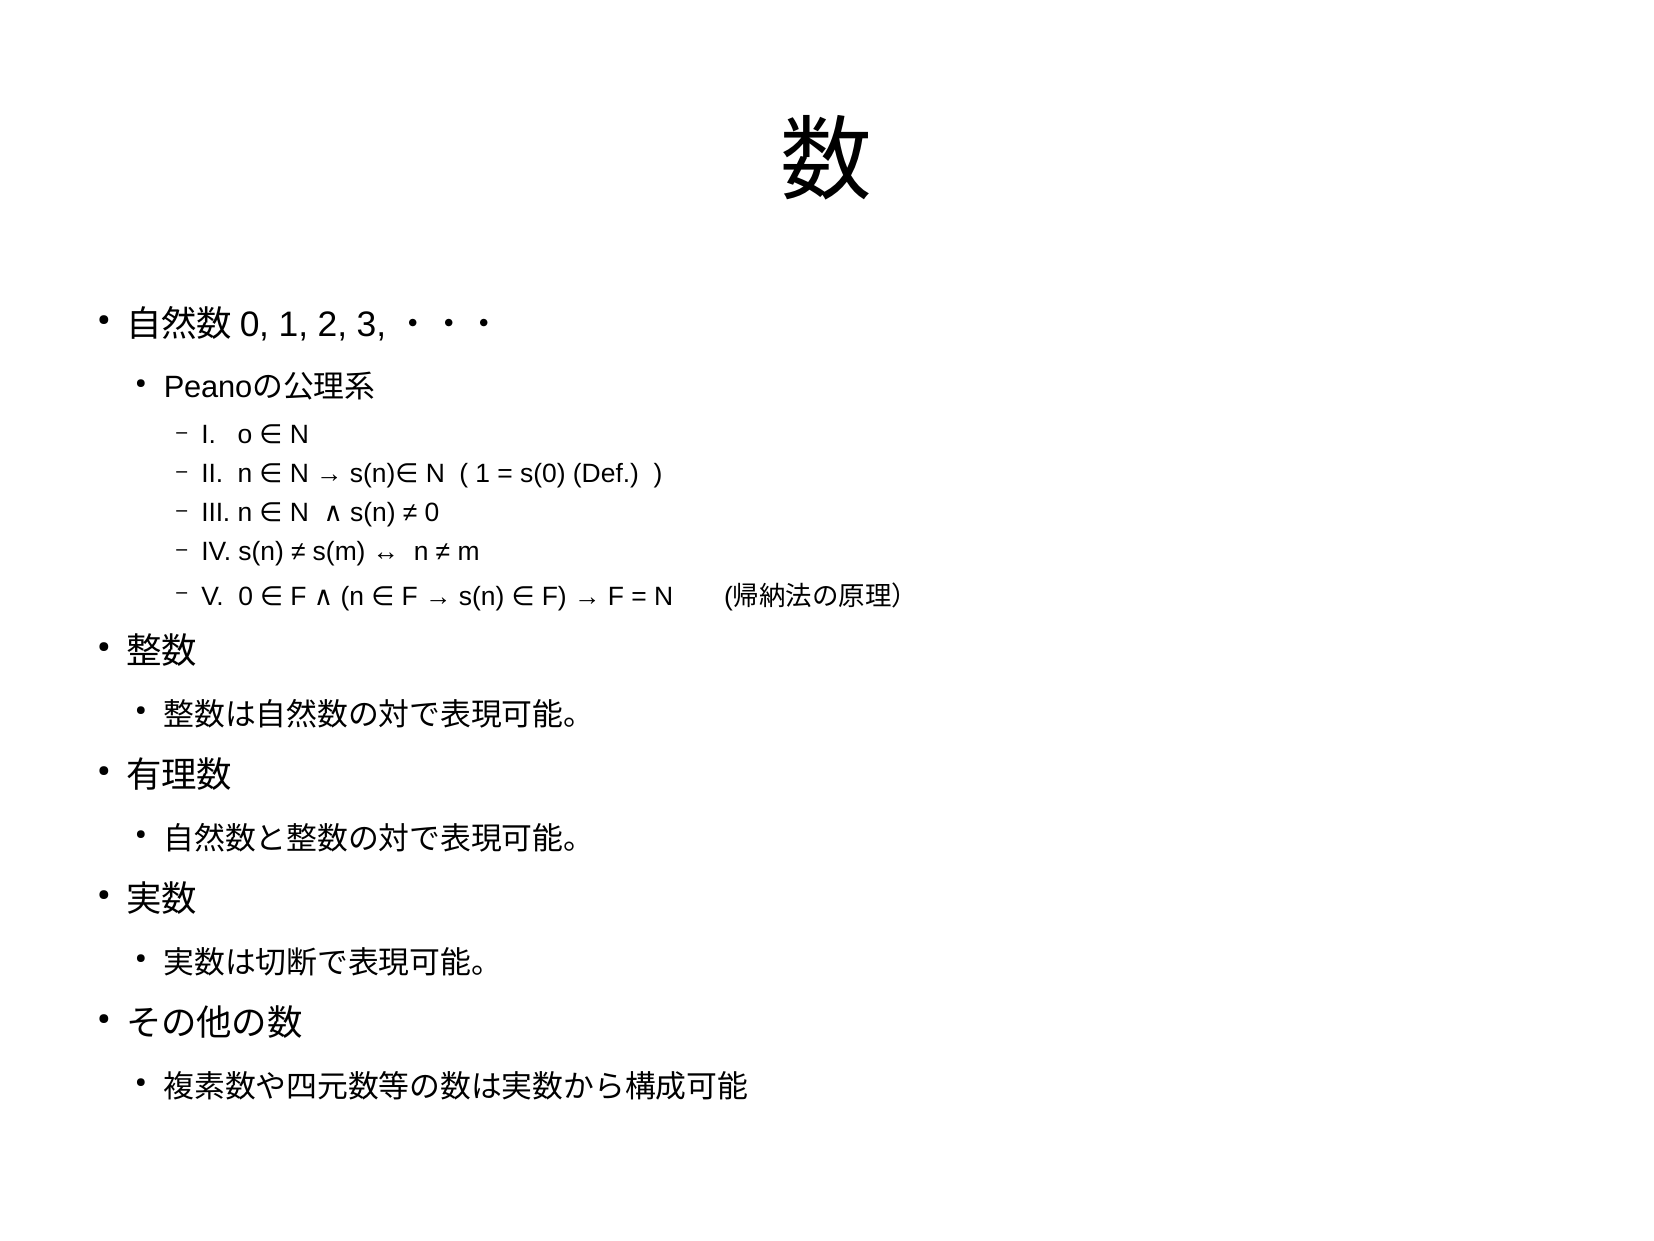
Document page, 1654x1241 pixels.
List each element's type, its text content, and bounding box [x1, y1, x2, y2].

title 数 [82, 49, 1571, 257]
list 自然数 0, 1, 2, 3, ・・・ Peanoの公理系 I. o ∈ N II. n ∈ N → s(n)∈ N ( 1 = s(0) (Def.) ) III. n ∈ N ∧ s(n) ≠ 0 IV. s(n) ≠ s(m) ↔ n ≠ m V. 0 ∈ F ∧ (n ∈ F → s(n) ∈ F) → F = N (帰納法の原理） 整数 整数は自然数の対で表現可能。 有理数 自然数と整数の対で表現可能。 実数 実数は切断で表現可能。 その他の数 複素数や四元数等の数は実数から構成可能 [88, 295, 1577, 1114]
